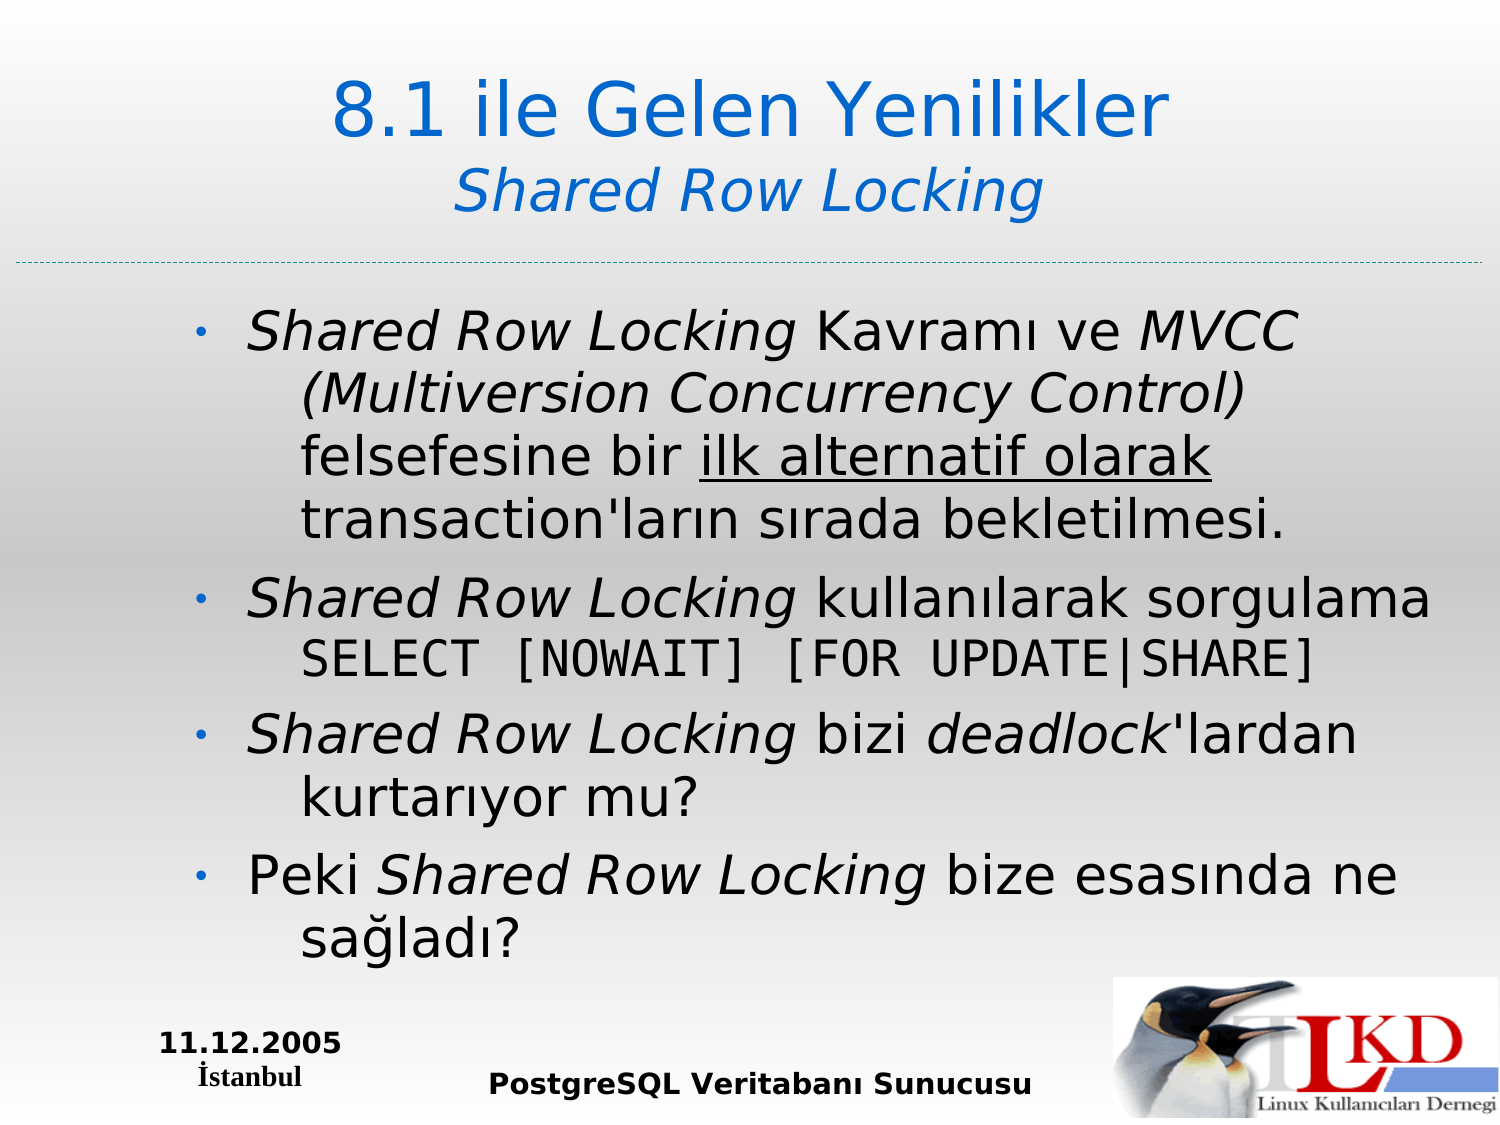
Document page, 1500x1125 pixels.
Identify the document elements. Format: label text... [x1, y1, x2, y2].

list Shared Row Locking Kavramı ve MVCC (Multiversion Concurrency Control) felsefesine bir ilk alternatif olarak transaction'ların sırada bekletilmesi. Shared Row Locking kullanılarak sorgulama SELECT [NOWAIT] [FOR UPDATE|SHARE] Shared Row Locking bizi deadlock'lardan kurtarıyor mu? Peki Shared Row Locking bize esasında ne sağladı? [0, 299, 1459, 975]
picture [1113, 977, 1499, 1118]
title 8.1 ile Gelen Yenilikler Shared Row Locking [0, 0, 1500, 225]
